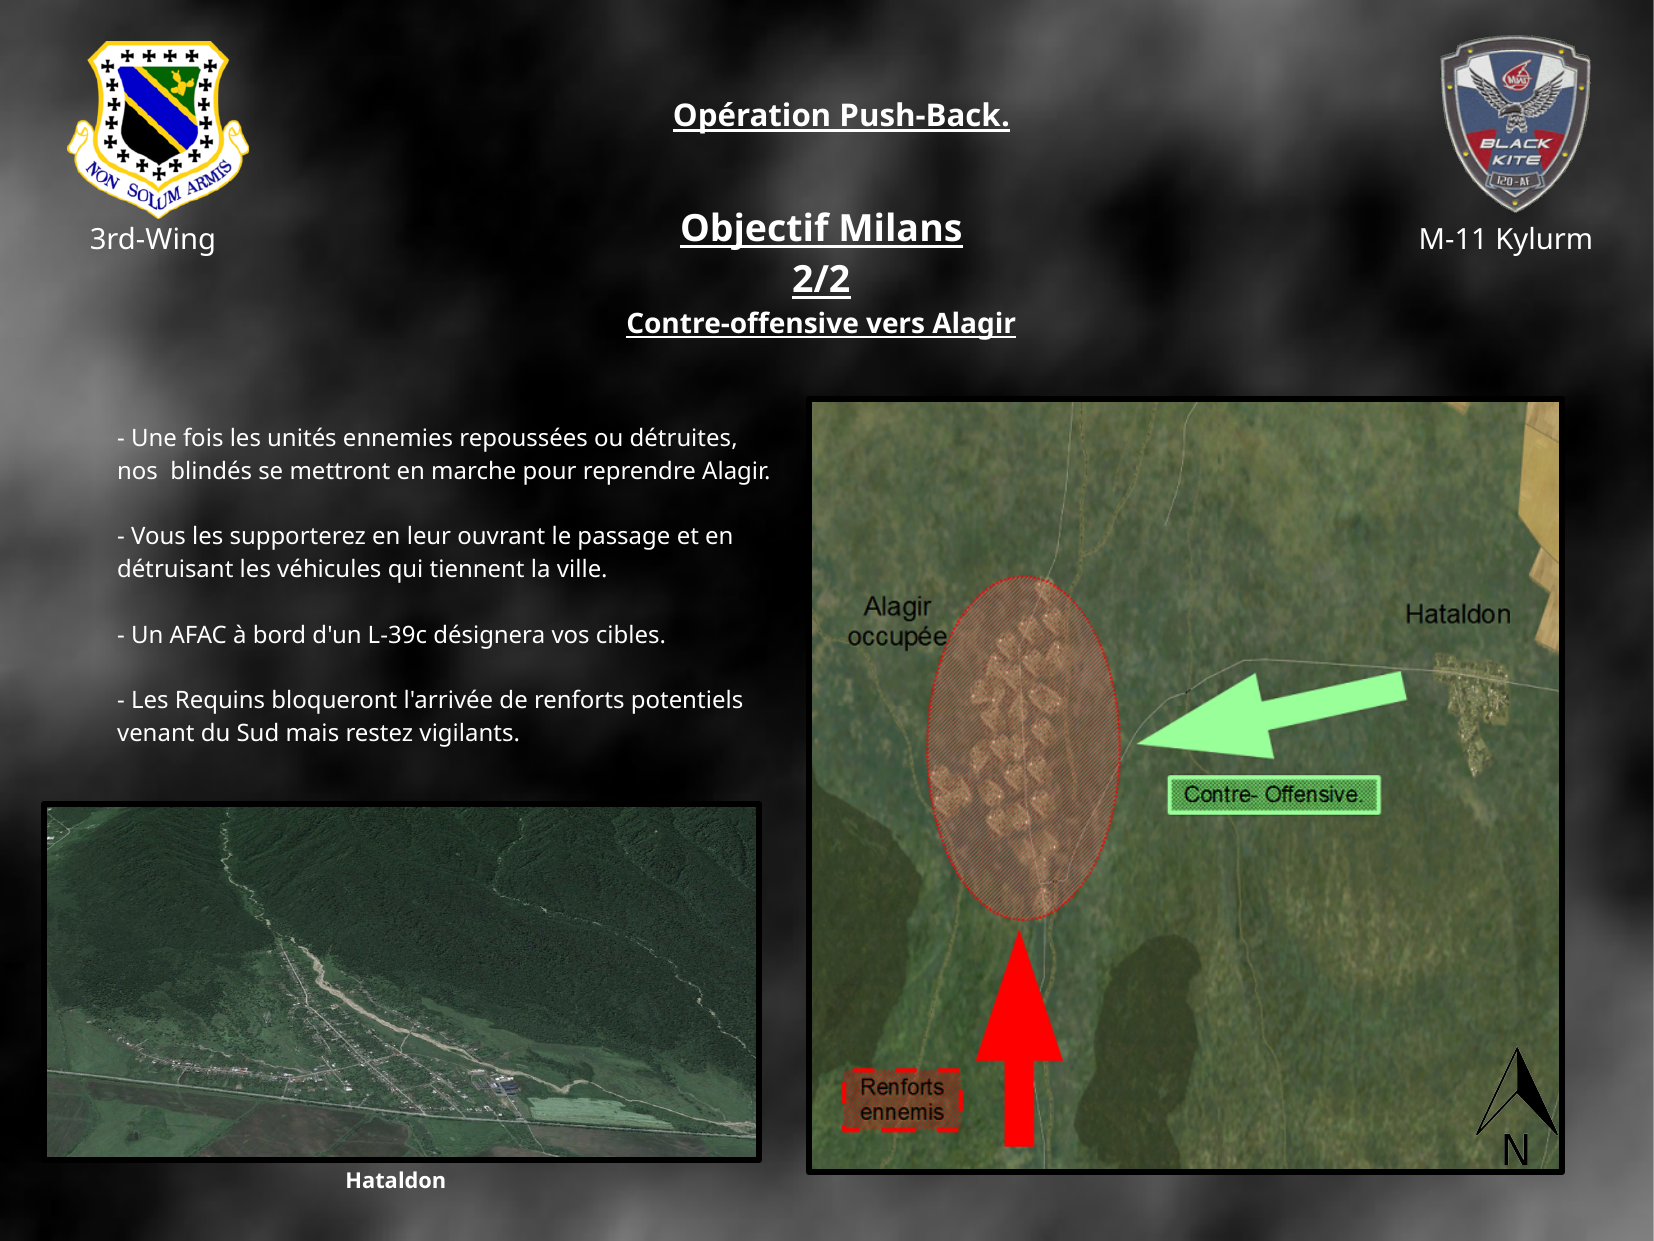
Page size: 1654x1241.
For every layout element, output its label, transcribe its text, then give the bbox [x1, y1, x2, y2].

text_box [283, 407, 323, 413]
text_box Hataldon [330, 1163, 473, 1203]
title Opération Push-Back. 3rd-Wing M-11 Kylurm [53, 0, 1630, 282]
text_box Objectif Milans 2/2 Contre-offensive vers Alagir [611, 282, 1042, 354]
picture [0, 0, 1654, 1241]
text_box - Une fois les unités ennemies repoussées ou détruites, nos blindés se mettront en marche pour reprendre Alagir. - Vous les supporterez en leur ouvrant le passage et en détruisant les véhicules qui tiennent la ville. - Un AFAC à bord d'un L-39c désignera vos cibles. - Les Requins bloqueront l'arrivée de renforts potentiels venant du Sud mais restez vigilants. [102, 413, 792, 814]
